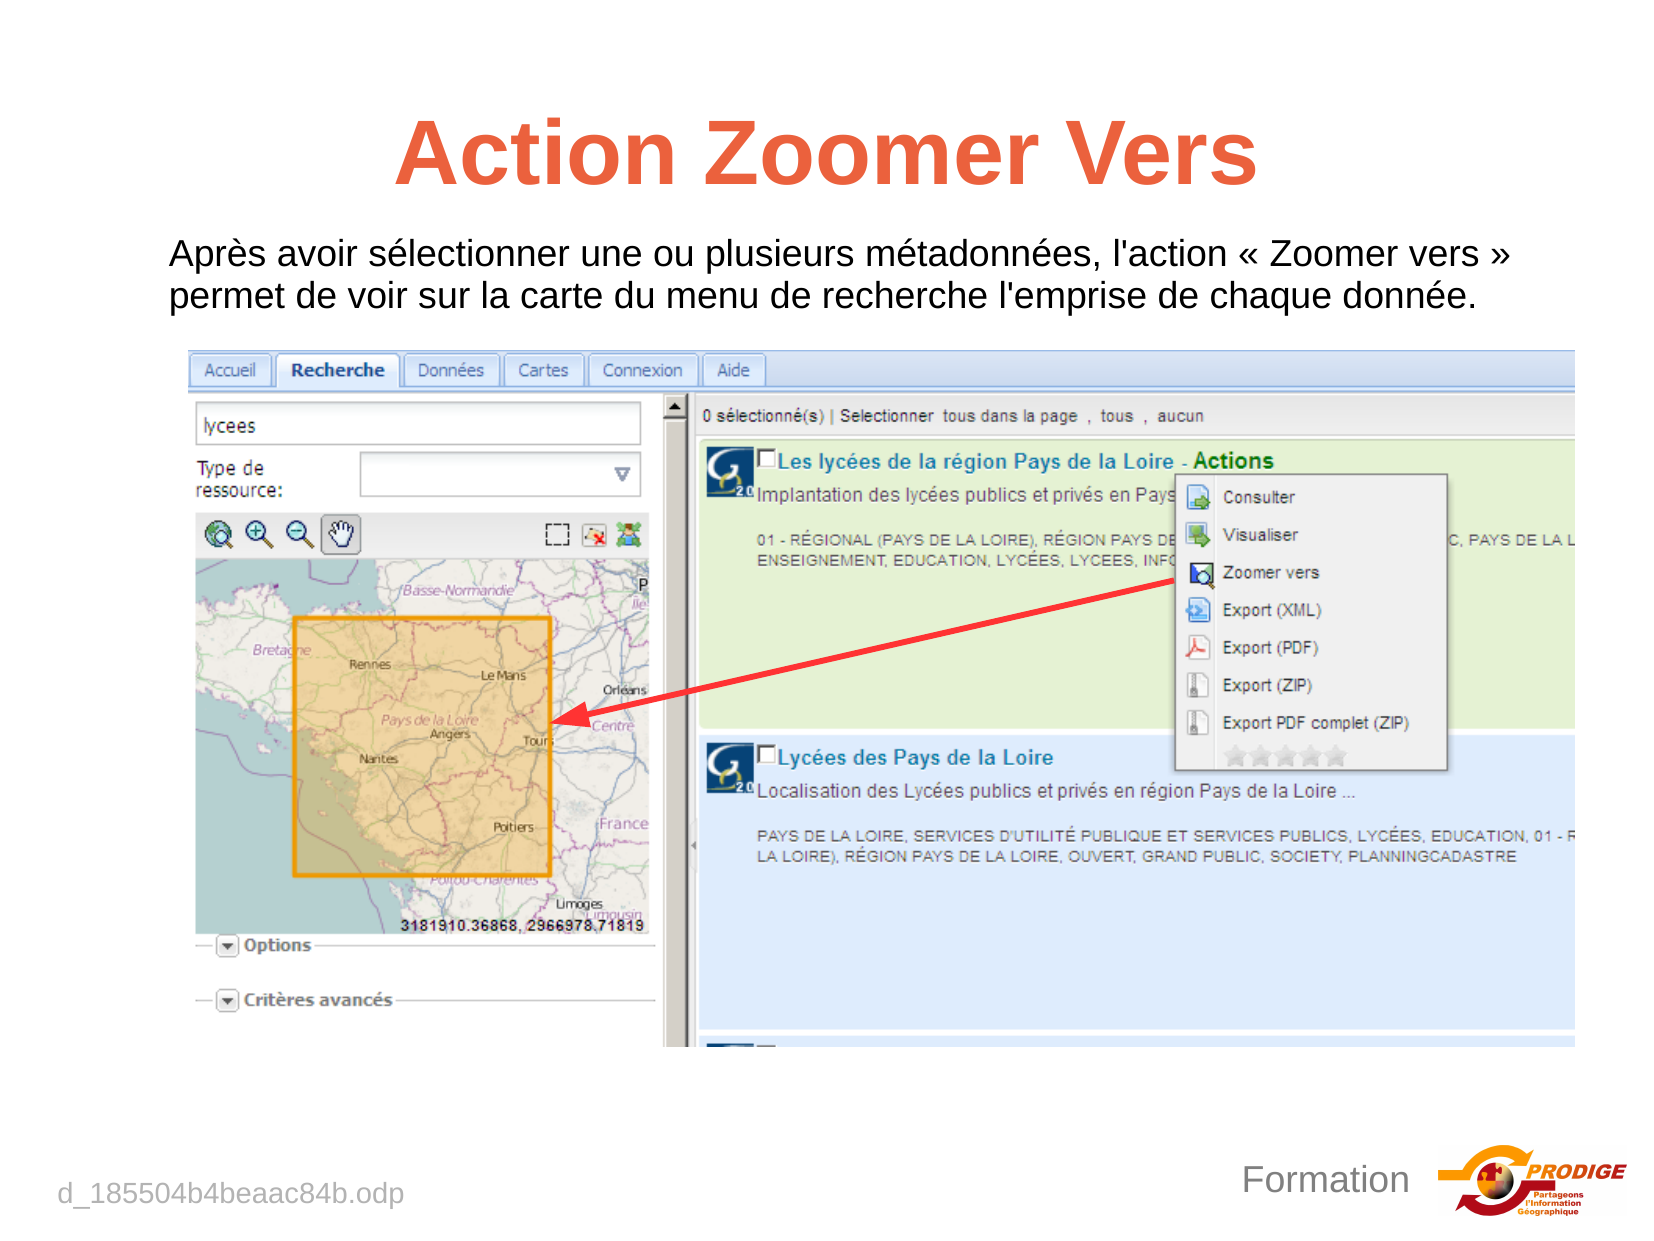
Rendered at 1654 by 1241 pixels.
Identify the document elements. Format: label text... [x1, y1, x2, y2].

picture [188, 350, 1575, 1047]
title Action Zoomer Vers [82, 56, 1571, 250]
text_box Après avoir sélectionner une ou plusieurs métadonnées, l'action « Zoomer vers » permet de voir sur la carte du menu de recherche l'emprise de chaque donnée. [154, 225, 1537, 367]
picture [1438, 1145, 1627, 1216]
